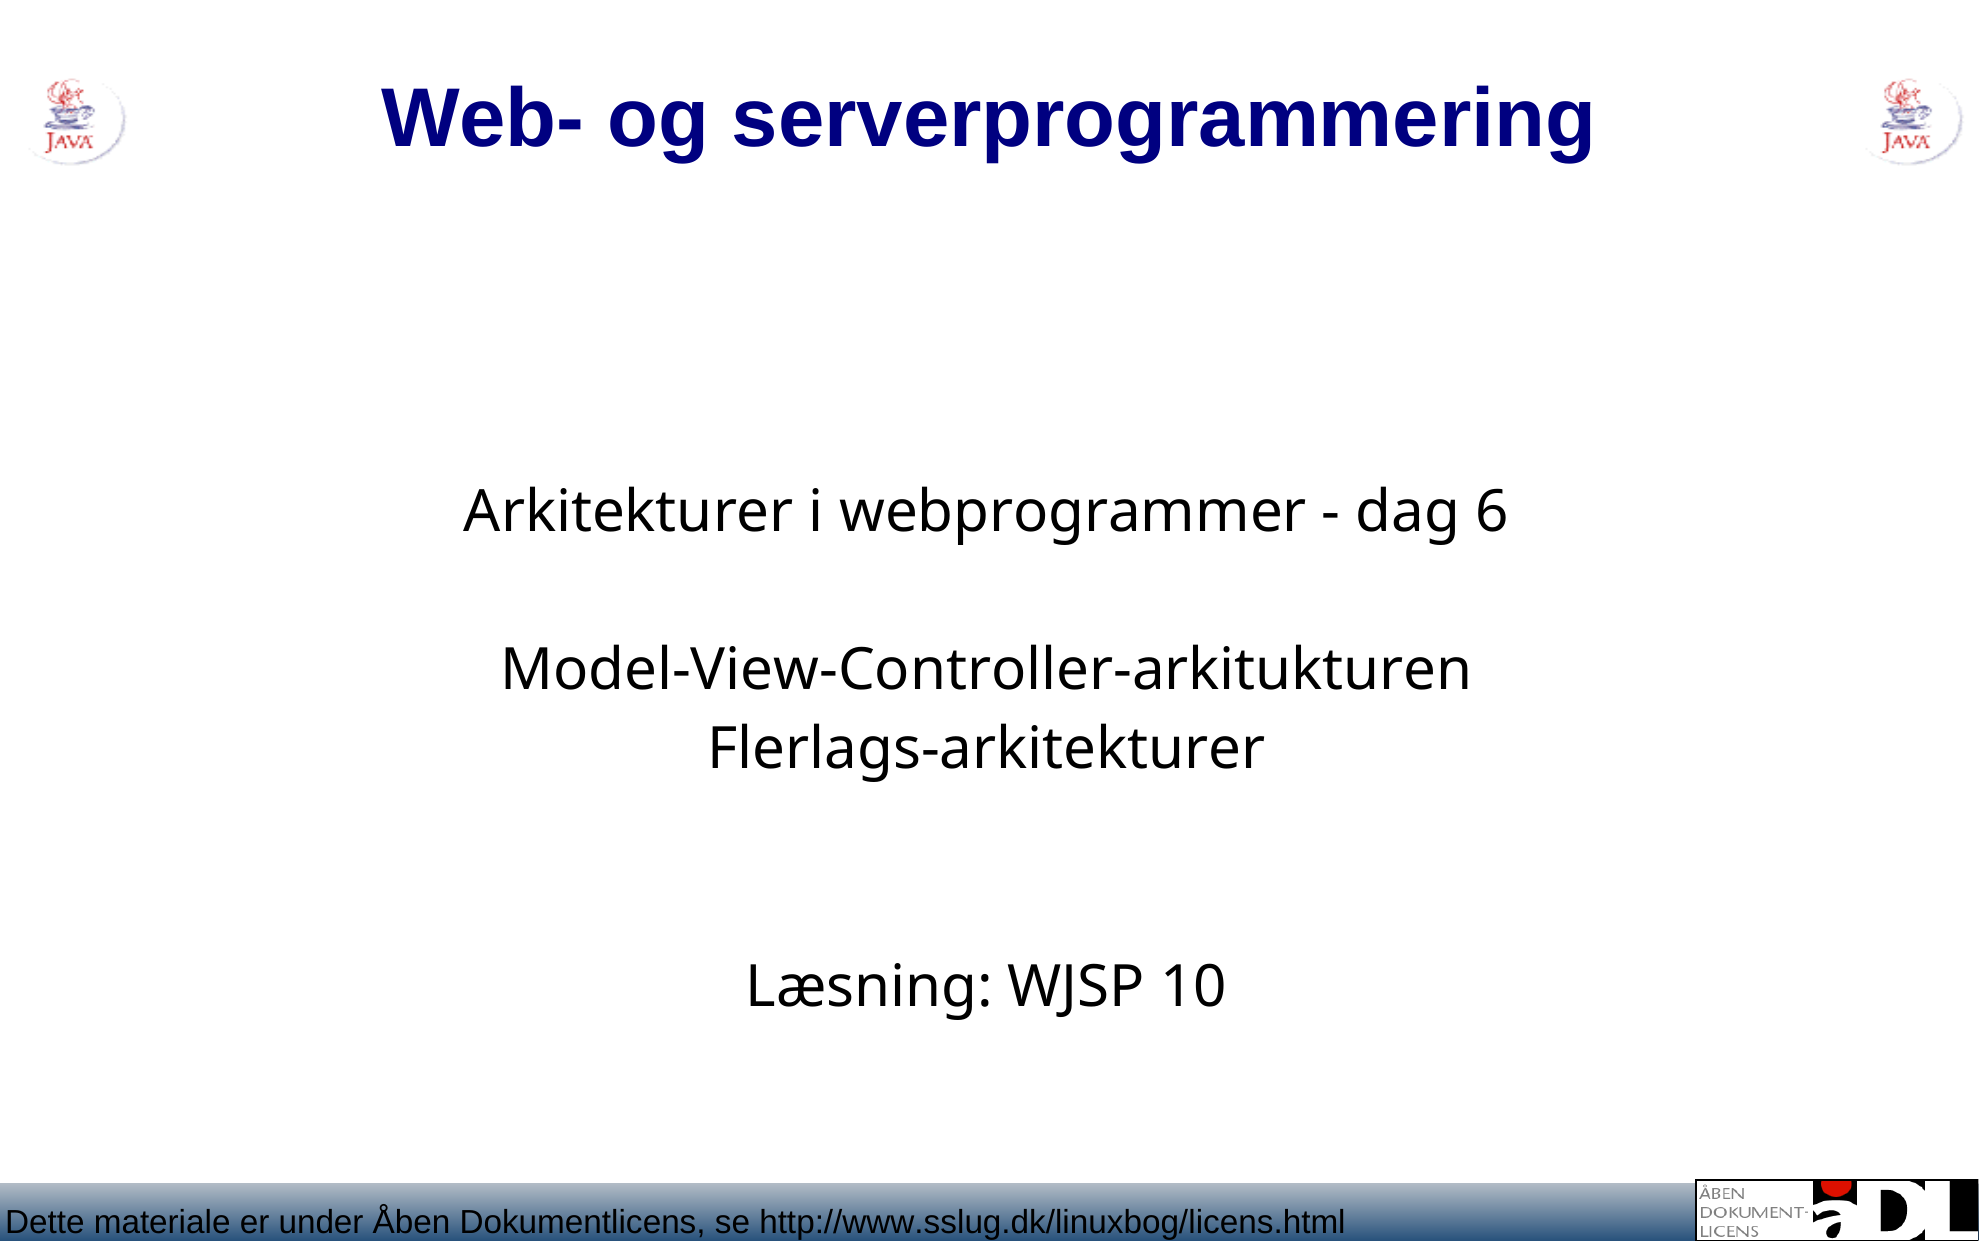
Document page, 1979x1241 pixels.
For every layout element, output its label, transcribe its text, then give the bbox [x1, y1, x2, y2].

picture [1695, 1179, 1979, 1241]
text_box Dette materiale er under Åben Dokumentlicens, se http://www.sslug.dk/linuxbog/licens.html [5, 1203, 1676, 1241]
subtitle Arkitekturer i webprogrammer - dag 6 Model-View-Controller-arkitukturen Flerlags-arkitekturer Læsning: WJSP 10 [92, 230, 1881, 1183]
picture [12, 71, 86, 169]
title Web- og serverprogrammering [86, 14, 1892, 222]
picture [1892, 71, 1968, 169]
